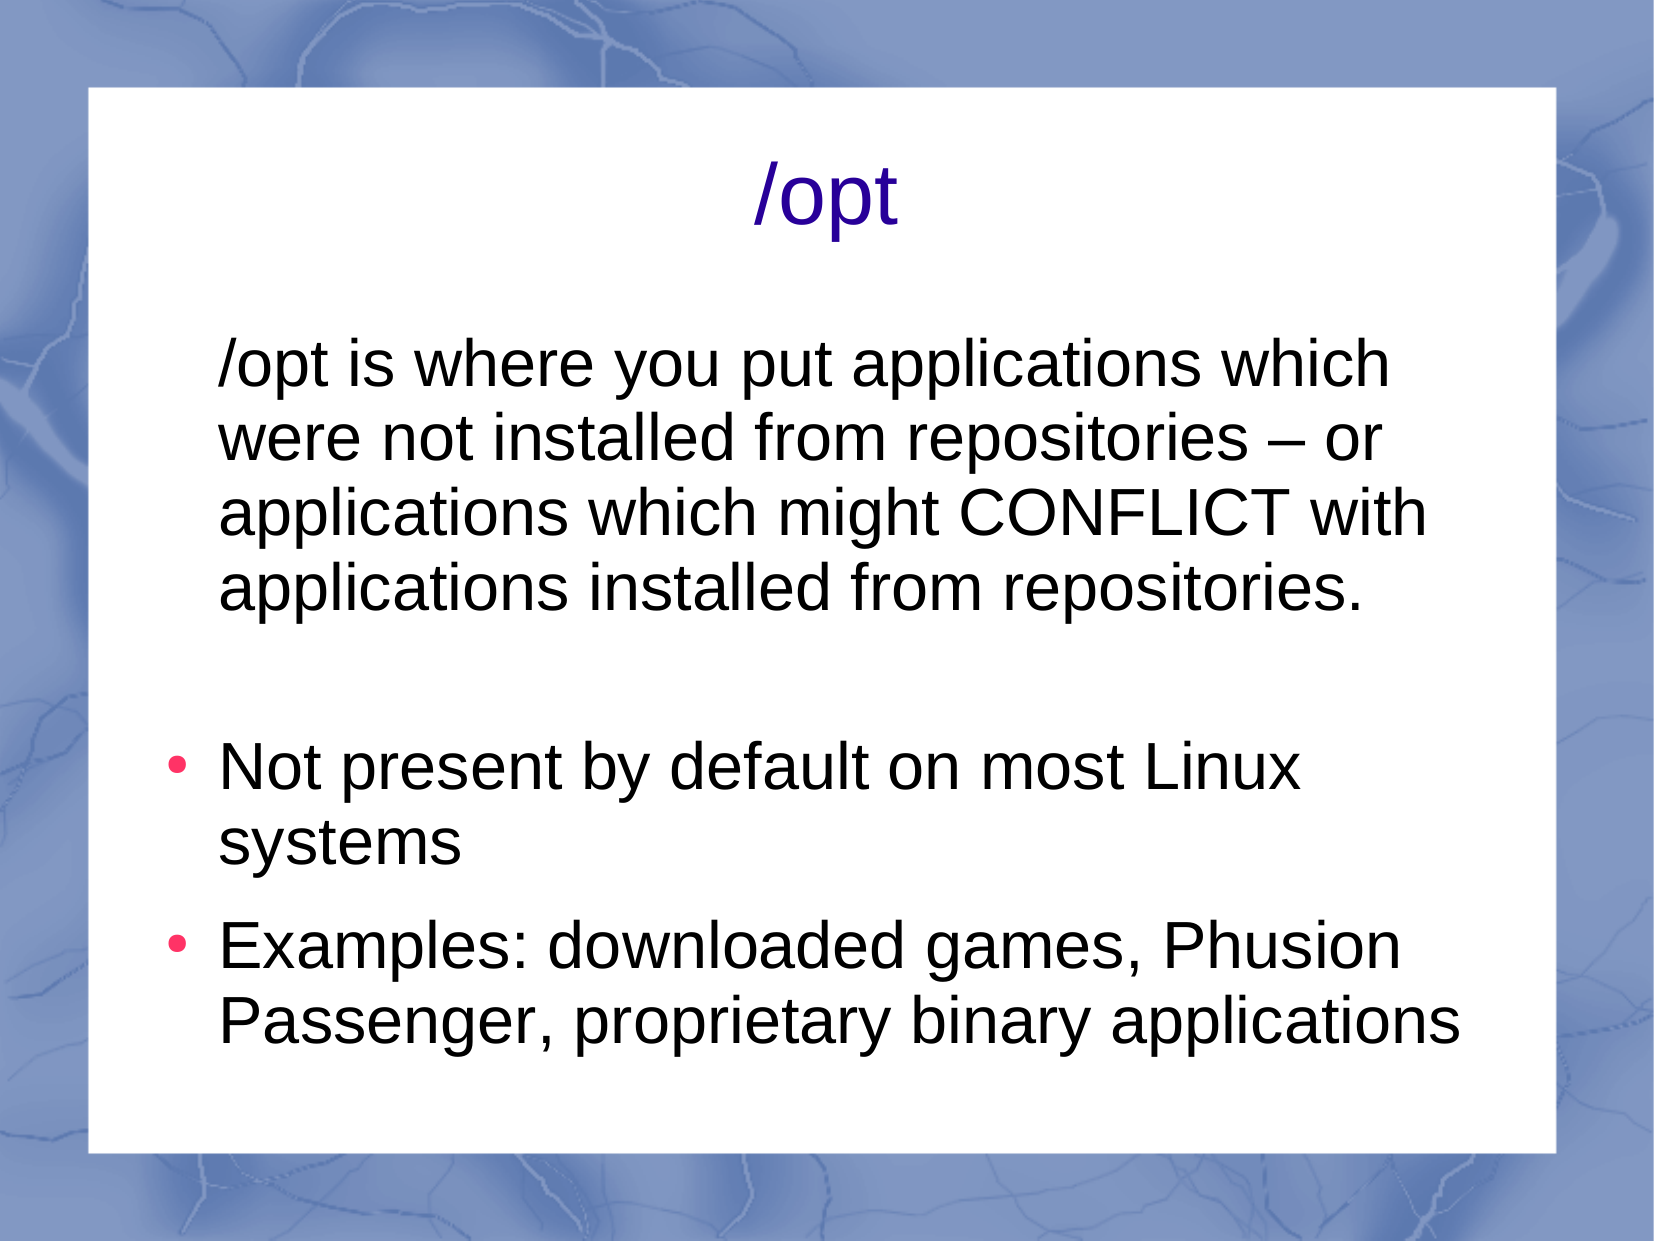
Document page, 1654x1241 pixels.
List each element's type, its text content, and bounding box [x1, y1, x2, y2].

title /opt [118, 90, 1536, 298]
picture [0, 0, 1654, 1241]
list /opt is where you put applications which were not installed from repositories – or applications which might CONFLICT with applications installed from repositories. Not present by default on most Linux systems Examples: downloaded games, Phusion Passenger, proprietary binary applications [147, 325, 1506, 1232]
